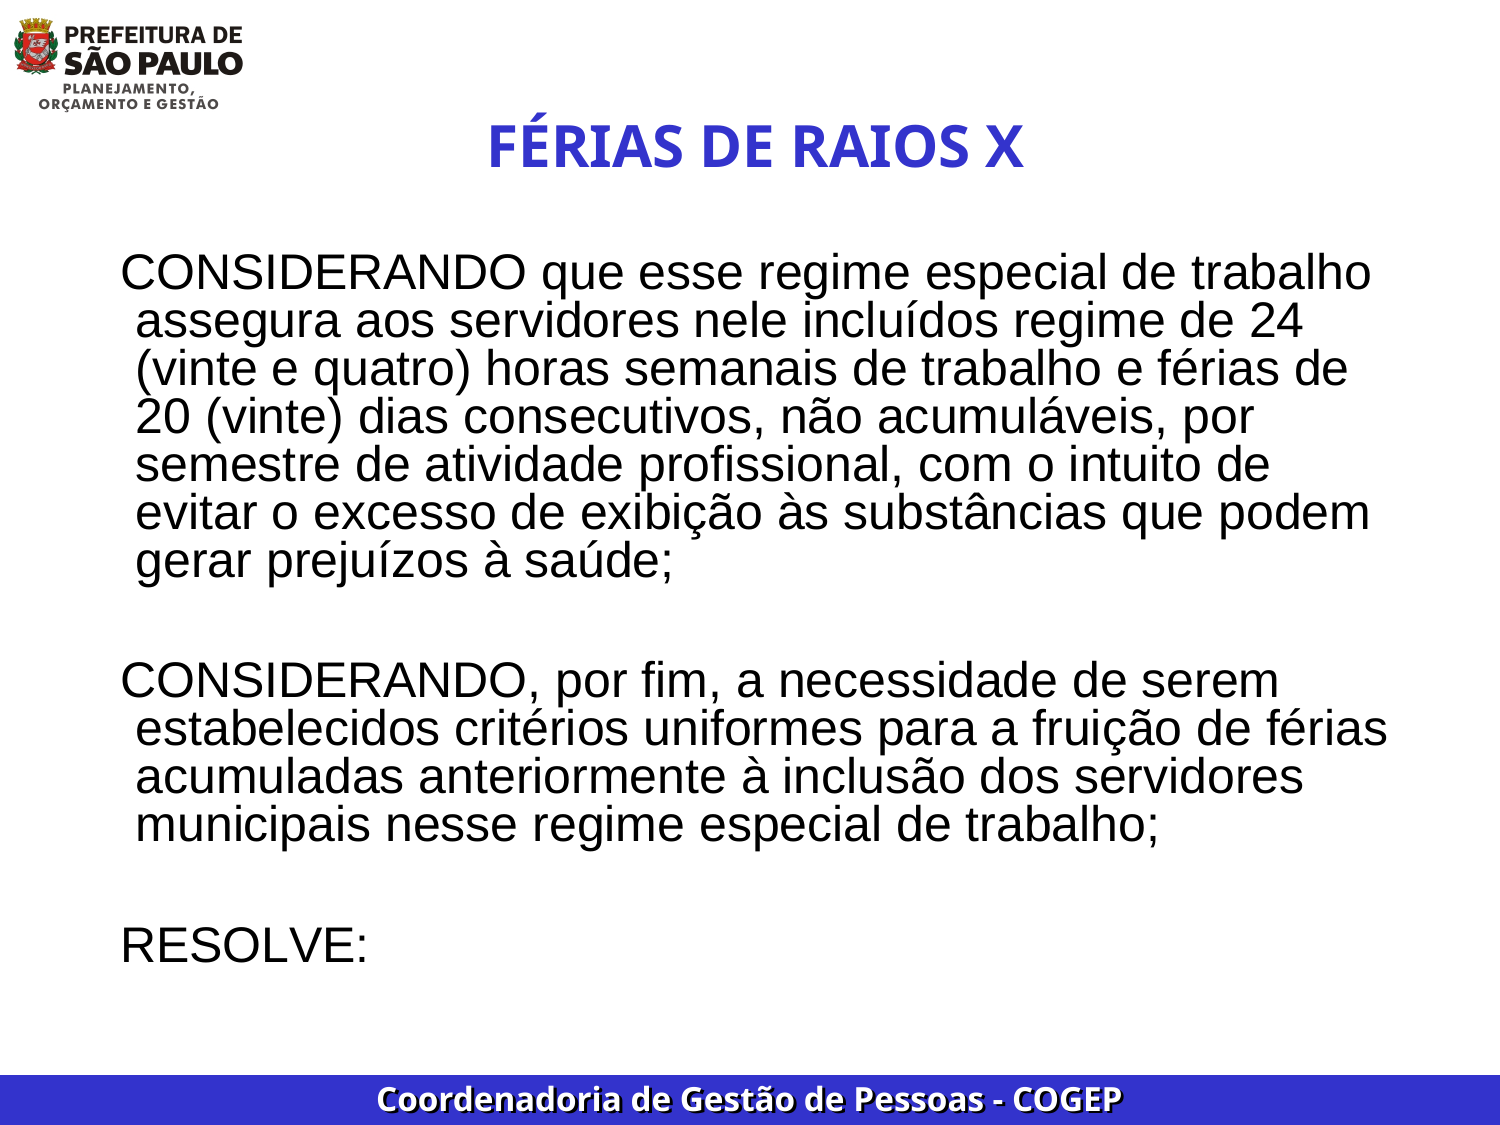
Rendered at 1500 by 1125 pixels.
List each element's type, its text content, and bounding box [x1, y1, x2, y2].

subtitle CONSIDERANDO que esse regime especial de trabalho assegura aos servidores nele incluídos regime de 24 (vinte e quatro) horas semanais de trabalho e férias de 20 (vinte) dias consecutivos, não acumuláveis, por semestre de atividade profissional, com o intuito de evitar o excesso de exibição às substâncias que podem gerar prejuízos à saúde; CONSIDERANDO, por fim, a necessidade de serem estabelecidos critérios uniformes para a fruição de férias acumuladas anteriormente à inclusão dos servidores municipais nesse regime especial de trabalho; RESOLVE: [29, 243, 1436, 978]
title FÉRIAS DE RAIOS X [100, 101, 1412, 187]
